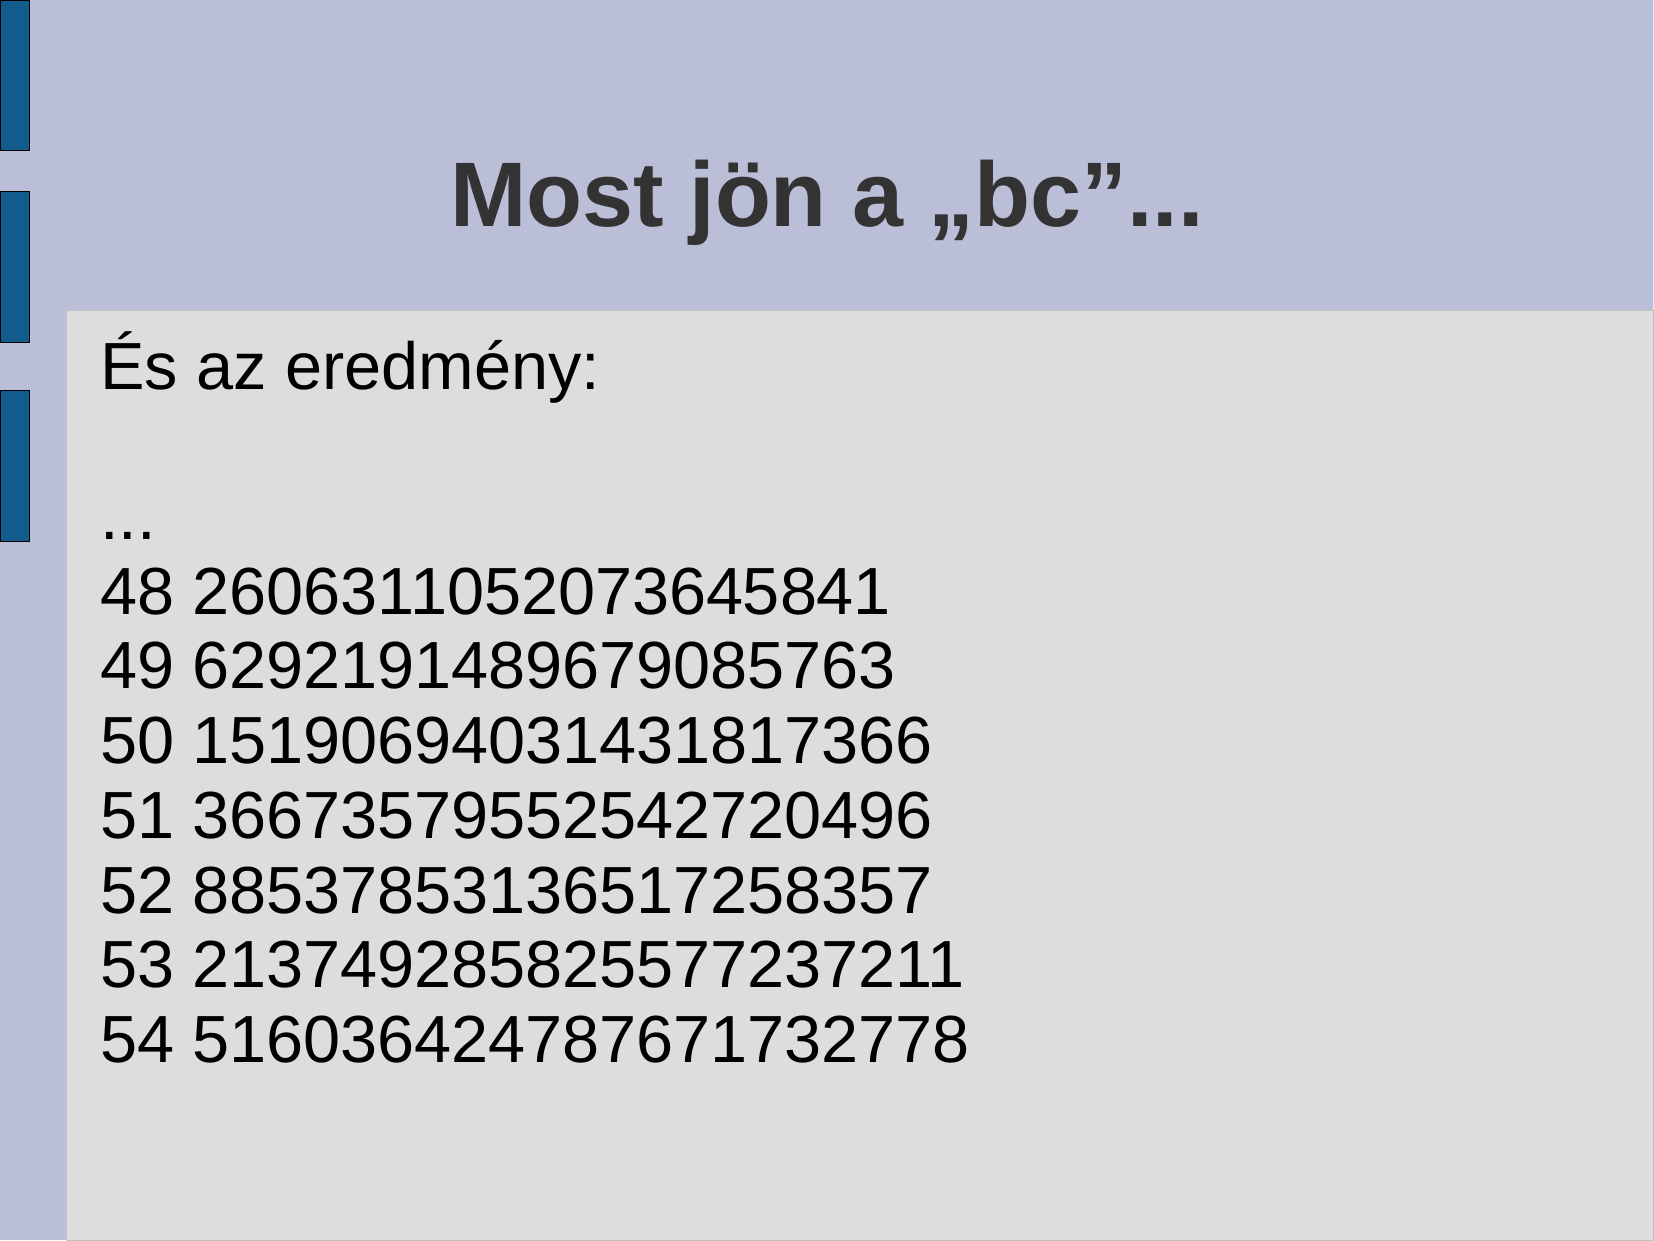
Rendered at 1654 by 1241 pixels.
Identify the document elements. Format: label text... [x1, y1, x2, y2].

text_box És az eredmény: ... 48 2606311052073645841 49 6292191489679085763 50 15190694031431817366 51 36673579552542720496 52 88537853136517258357 53 213749285825577237211 54 516036424787671732778 [85, 321, 1641, 1175]
title Most jön a „bc”... [121, 98, 1534, 291]
